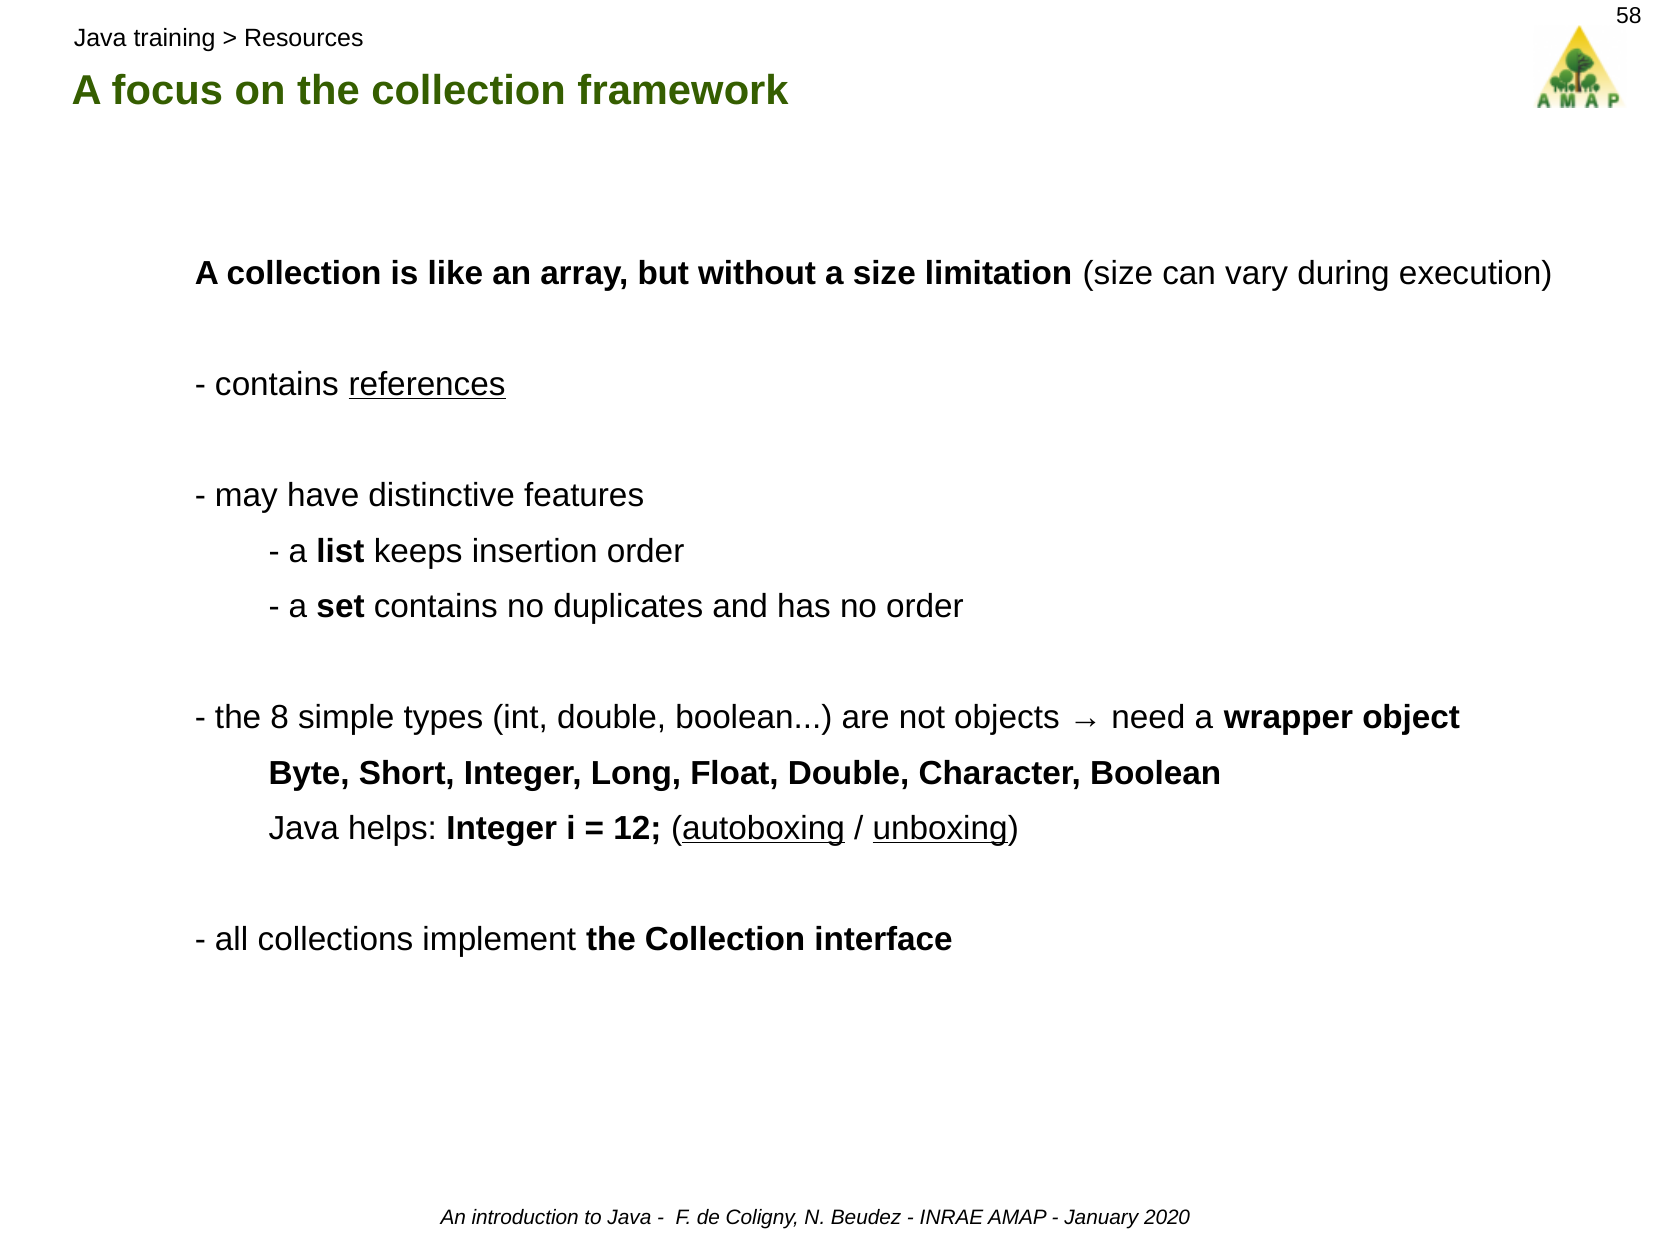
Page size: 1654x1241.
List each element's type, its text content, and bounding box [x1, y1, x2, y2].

text_box A collection is like an array, but without a size limitation (size can vary during execution) - contains references - may have distinctive features - a list keeps insertion order - a set contains no duplicates and has no order - the 8 simple types (int, double, boolean...) are not objects → need a wrapper object Byte, Short, Integer, Long, Float, Double, Character, Boolean Java helps: Integer i = 12; (autoboxing / unboxing) - all collections implement the Collection interface [179, 228, 1578, 1021]
picture [1533, 25, 1627, 108]
text_box Java training > Resources [59, 16, 1004, 60]
text_box A focus on the collection framework [56, 59, 1513, 121]
